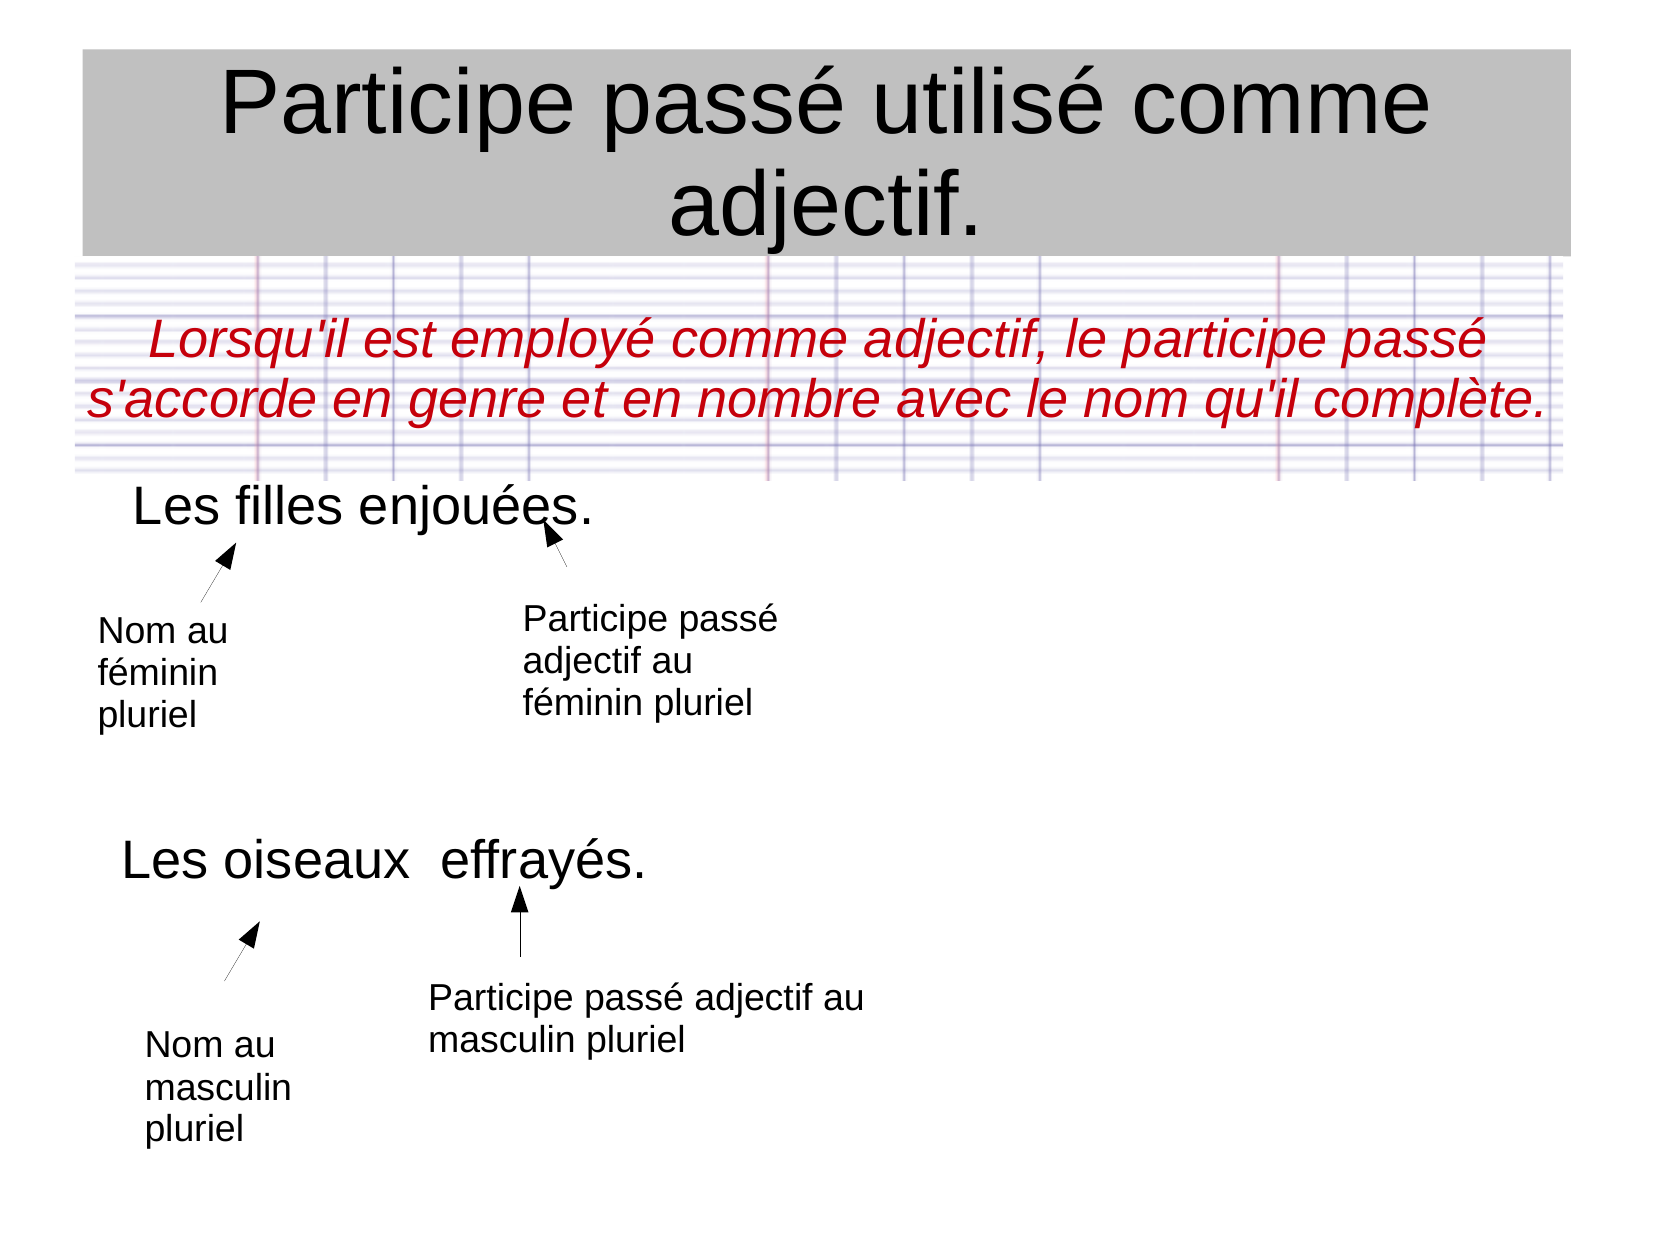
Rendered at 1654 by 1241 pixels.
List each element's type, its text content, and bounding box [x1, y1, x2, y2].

subtitle Lorsqu'il est employé comme adjectif, le participe passé s'accorde en genre et en nombre avec le nom qu'il complète. [74, 256, 1564, 481]
text_box Participe passé adjectif au féminin pluriel [507, 590, 804, 732]
text_box Les filles enjouées. [118, 467, 1323, 544]
title Participe passé utilisé comme adjectif. [82, 49, 1571, 257]
text_box Les oiseaux effrayés. [106, 822, 1312, 898]
text_box Nom au féminin pluriel [82, 602, 284, 804]
text_box Nom au masculin pluriel [129, 1016, 319, 1158]
text_box Participe passé adjectif au masculin pluriel [413, 969, 910, 1069]
